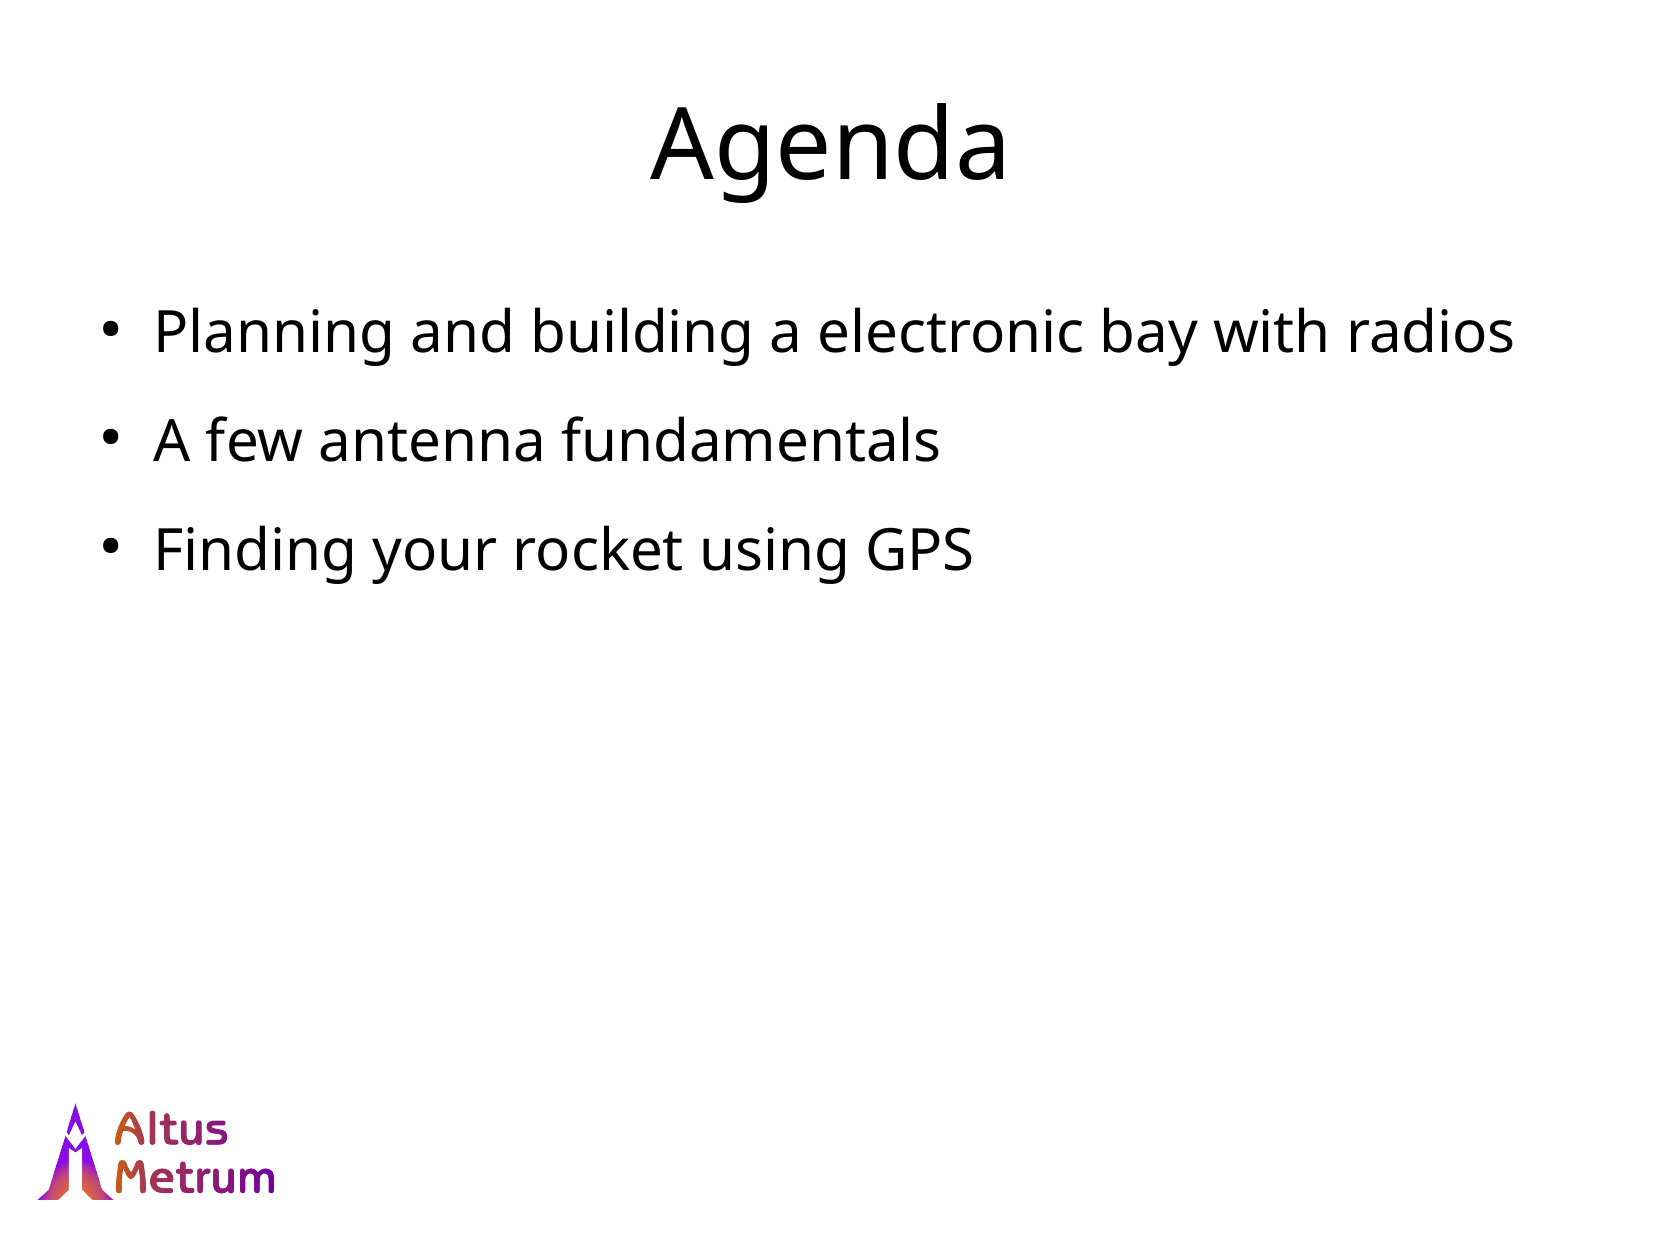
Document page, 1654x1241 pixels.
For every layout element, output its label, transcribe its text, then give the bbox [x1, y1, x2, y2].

list Planning and building a electronic bay with radios A few antenna fundamentals Finding your rocket using GPS [82, 290, 1571, 1094]
picture [37, 1103, 274, 1200]
title Agenda [86, 55, 1576, 226]
